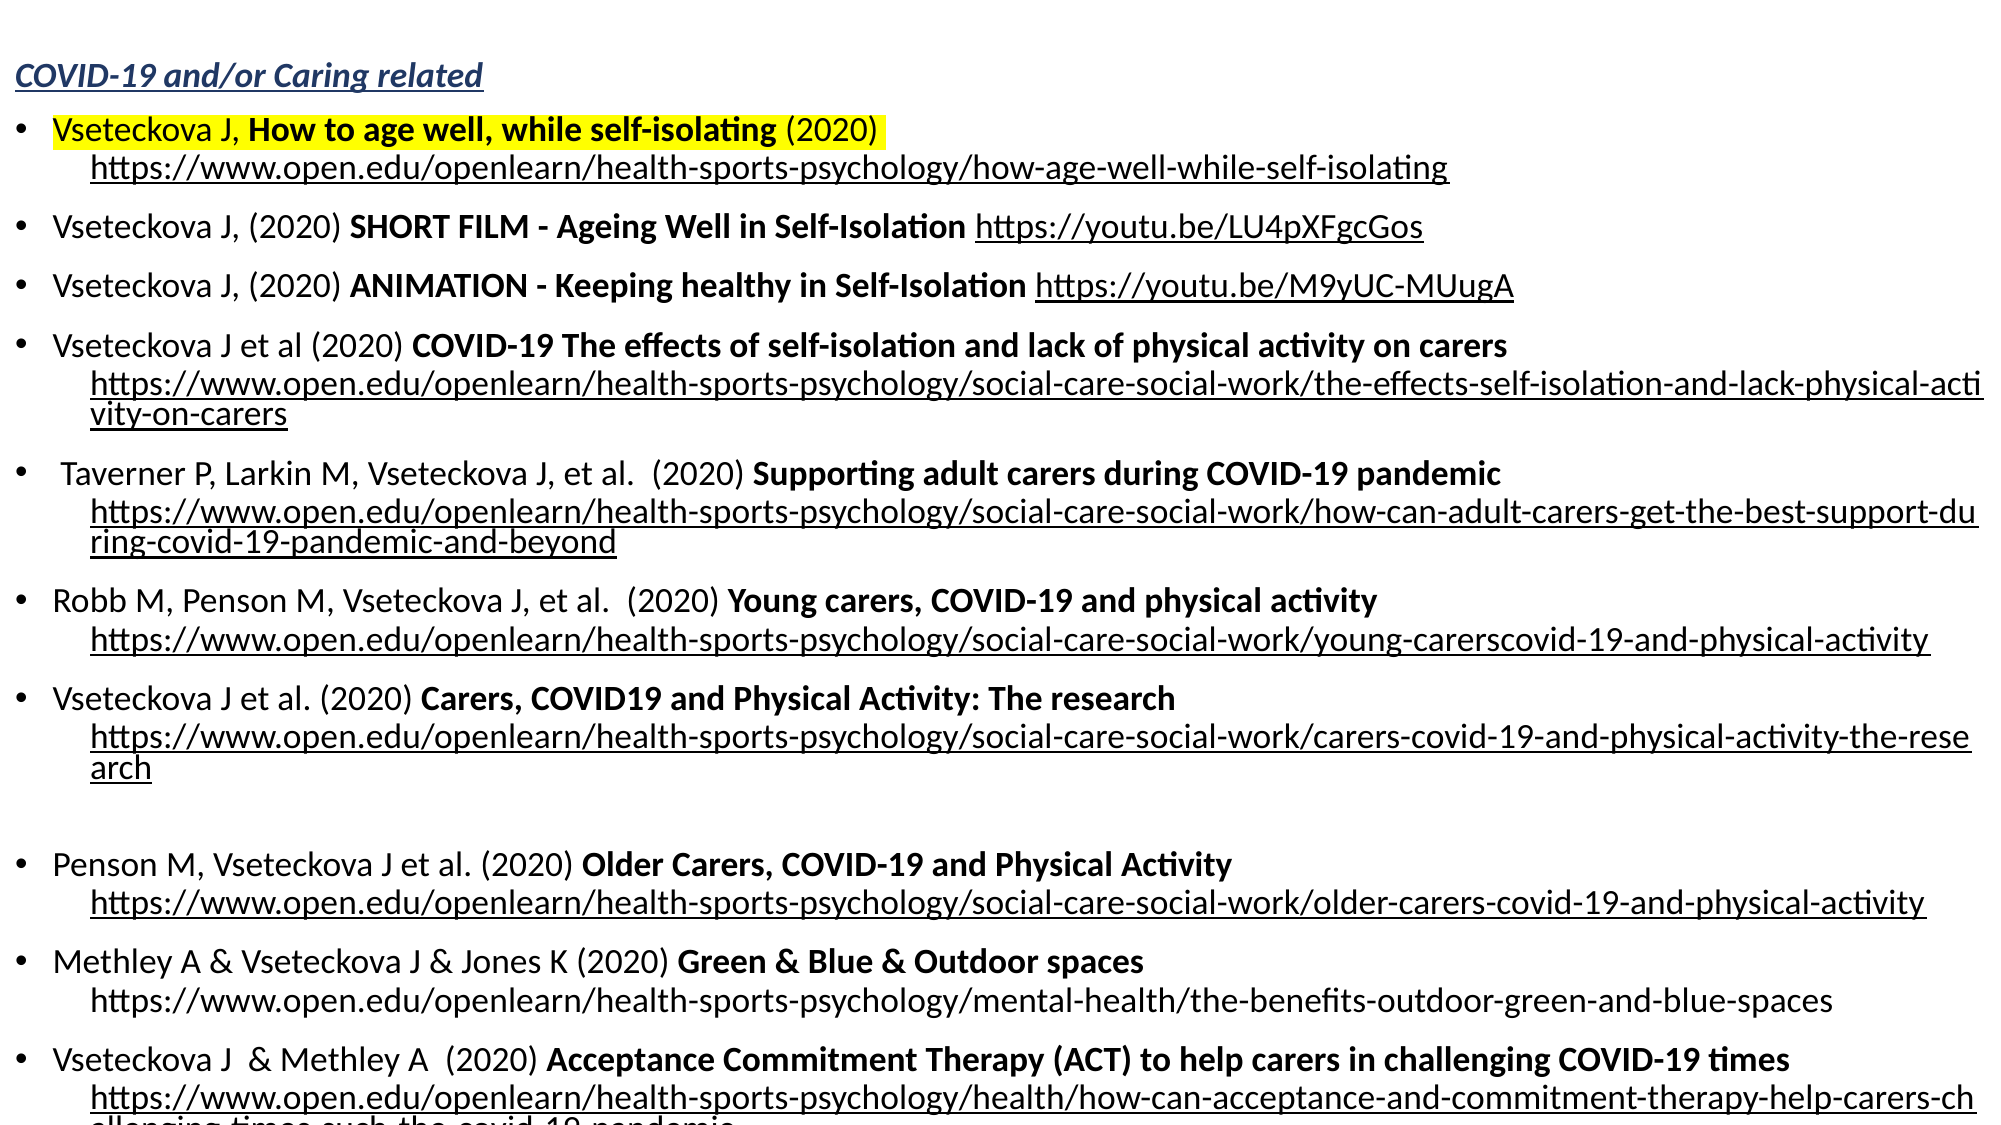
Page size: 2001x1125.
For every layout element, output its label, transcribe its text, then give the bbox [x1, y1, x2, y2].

list COVID-19 and/or Caring related Vseteckova J, How to age well, while self-isolating (2020) https://www.open.edu/openlearn/health-sports-psychology/how-age-well-while-self-isolating Vseteckova J, (2020) SHORT FILM - Ageing Well in Self-Isolation https://youtu.be/LU4pXFgcGos Vseteckova J, (2020) ANIMATION - Keeping healthy in Self-Isolation https://youtu.be/M9yUC-MUugA Vseteckova J et al (2020) COVID-19 The effects of self-isolation and lack of physical activity on carers https://www.open.edu/openlearn/health-sports-psychology/social-care-social-work/the-effects-self-isolation-and-lack-physical-activity-on-carers Taverner P, Larkin M, Vseteckova J, et al. (2020) Supporting adult carers during COVID-19 pandemic https://www.open.edu/openlearn/health-sports-psychology/social-care-social-work/how-can-adult-carers-get-the-best-support-during-covid-19-pandemic-and-beyond Robb M, Penson M, Vseteckova J, et al. (2020) Young carers, COVID-19 and physical activity https://www.open.edu/openlearn/health-sports-psychology/social-care-social-work/young-carerscovid-19-and-physical-activity Vseteckova J et al. (2020) Carers, COVID19 and Physical Activity: The research https://www.open.edu/openlearn/health-sports-psychology/social-care-social-work/carers-covid-19-and-physical-activity-the-research Penson M, Vseteckova J et al. (2020) Older Carers, COVID-19 and Physical Activity https://www.open.edu/openlearn/health-sports-psychology/social-care-social-work/older-carers-covid-19-and-physical-activity Methley A & Vseteckova J & Jones K (2020) Green & Blue & Outdoor spaces https://www.open.edu/openlearn/health-sports-psychology/mental-health/the-benefits-outdoor-green-and-blue-spaces Vseteckova J & Methley A (2020) Acceptance Commitment Therapy (ACT) to help carers in challenging COVID-19 times https://www.open.edu/openlearn/health-sports-psychology/health/how-can-acceptance-and-commitment-therapy-help-carers-challenging-times-such-the-covid-19-pandemic [0, 0, 2000, 1125]
